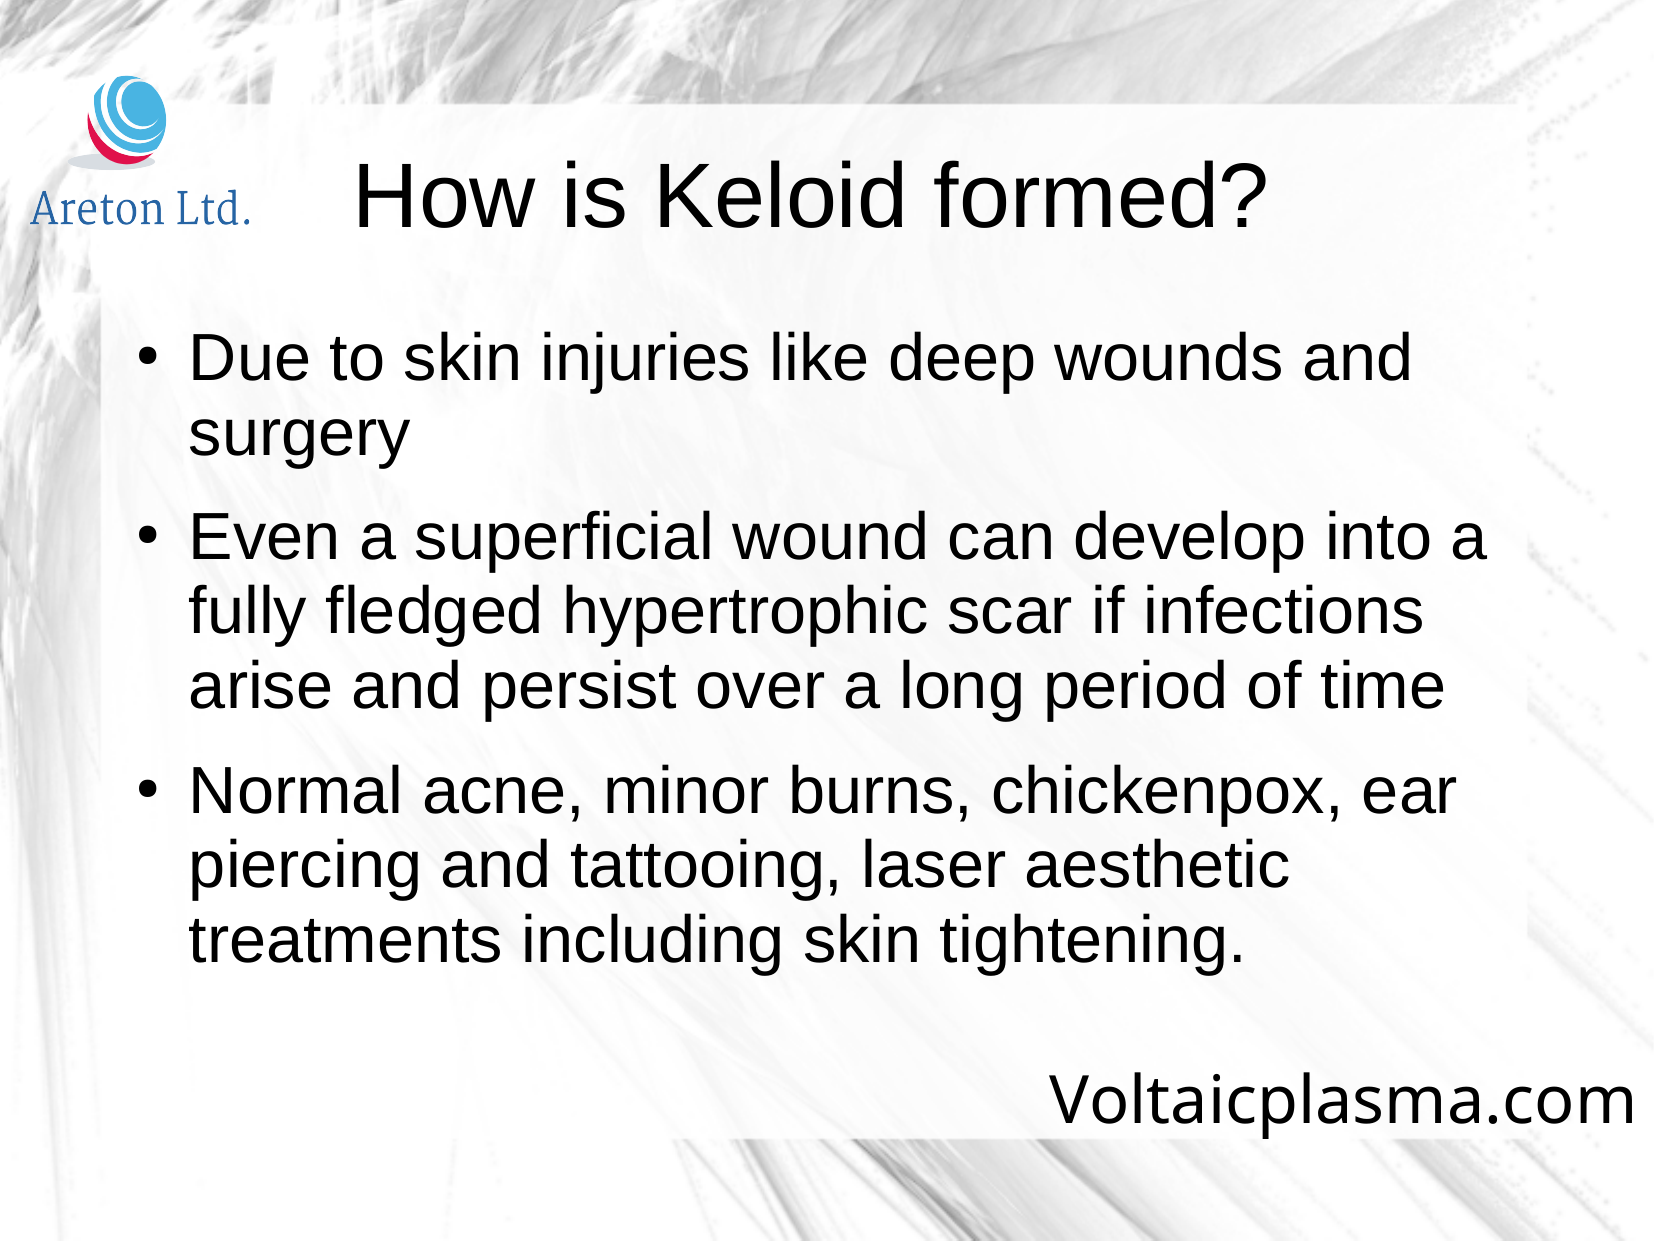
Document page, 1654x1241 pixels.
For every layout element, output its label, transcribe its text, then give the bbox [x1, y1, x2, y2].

text_box Voltaicplasma.com [617, 784, 1654, 1241]
list Due to skin injuries like deep wounds and surgery Even a superficial wound can develop into a fully fledged hypertrophic scar if infections arise and persist over a long period of time Normal acne, minor burns, chickenpox, ear piercing and tattooing, laser aesthetic treatments including skin tightening. [118, 319, 1571, 977]
picture [0, 0, 1654, 1241]
title How is Keloid formed? [316, 112, 1506, 281]
